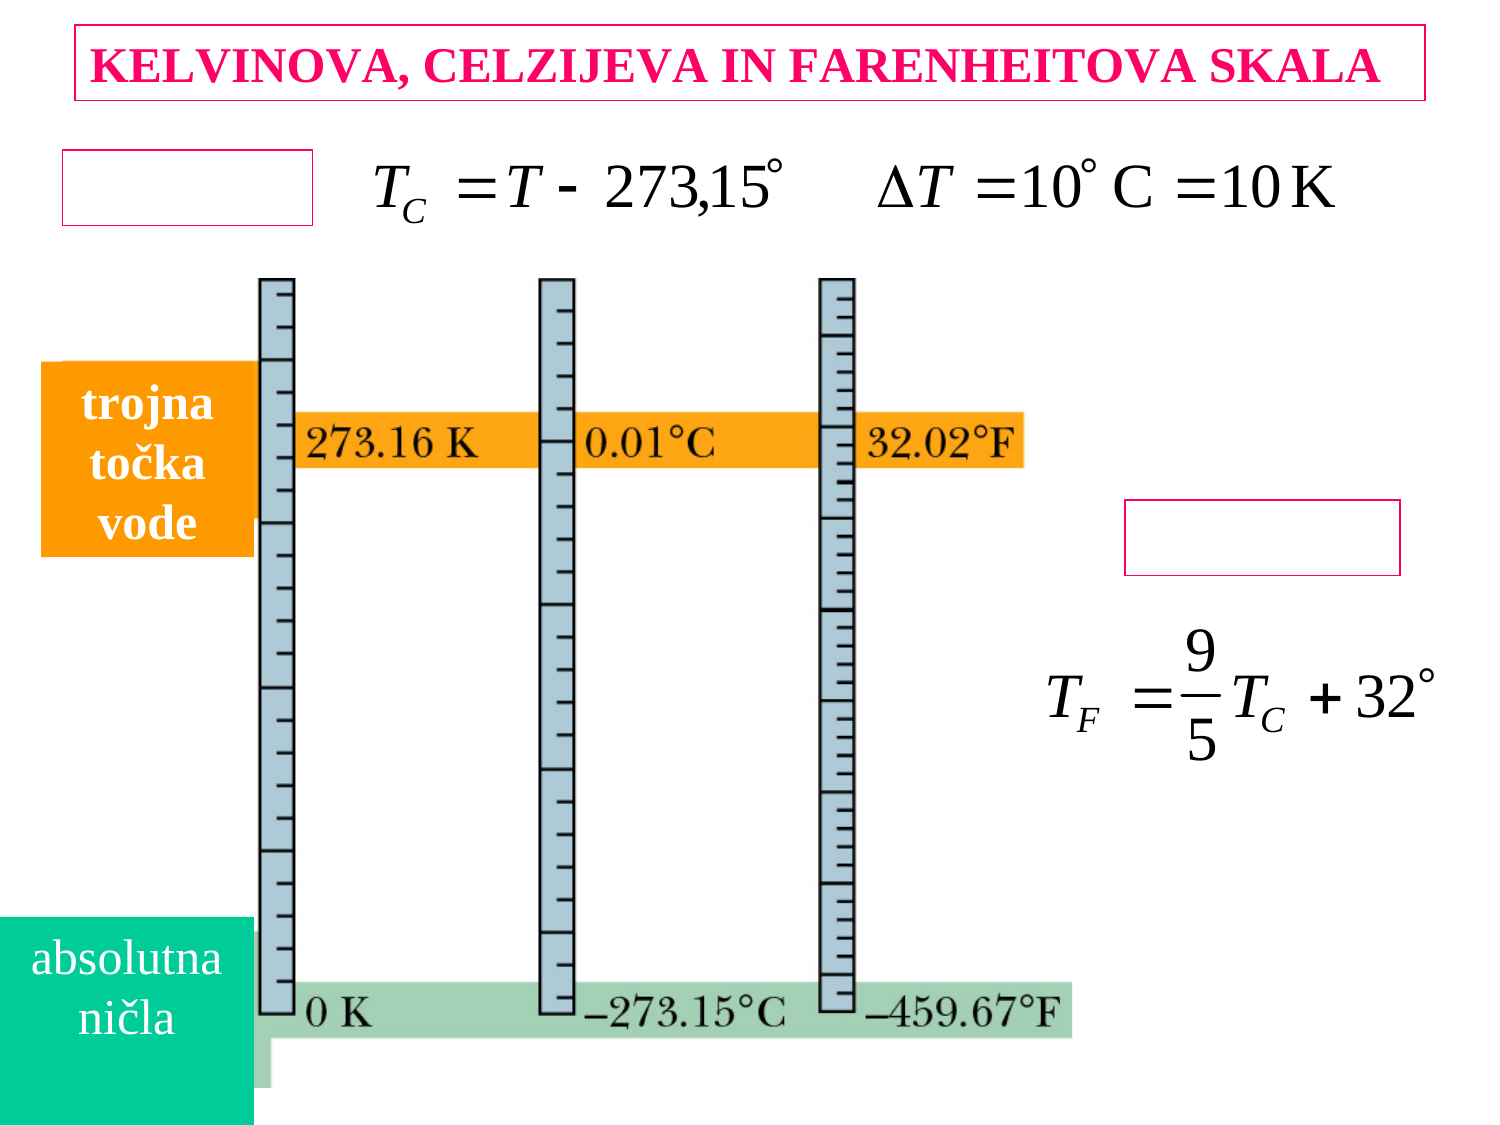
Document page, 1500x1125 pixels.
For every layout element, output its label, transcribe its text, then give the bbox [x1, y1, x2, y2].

picture [62, 278, 1075, 1088]
text_box absolutna ničla [0, 916, 254, 1125]
text_box 5°C = 9 F° [1124, 499, 1401, 576]
text_box 1°C = 1 K [62, 149, 313, 226]
text_box trojna točka vode [41, 361, 254, 558]
text_box KELVINOVA, CELZIJEVA IN FARENHEITOVA SKALA [75, 24, 1426, 101]
chart [866, 149, 1347, 234]
chart [1035, 611, 1452, 775]
chart [362, 149, 801, 234]
